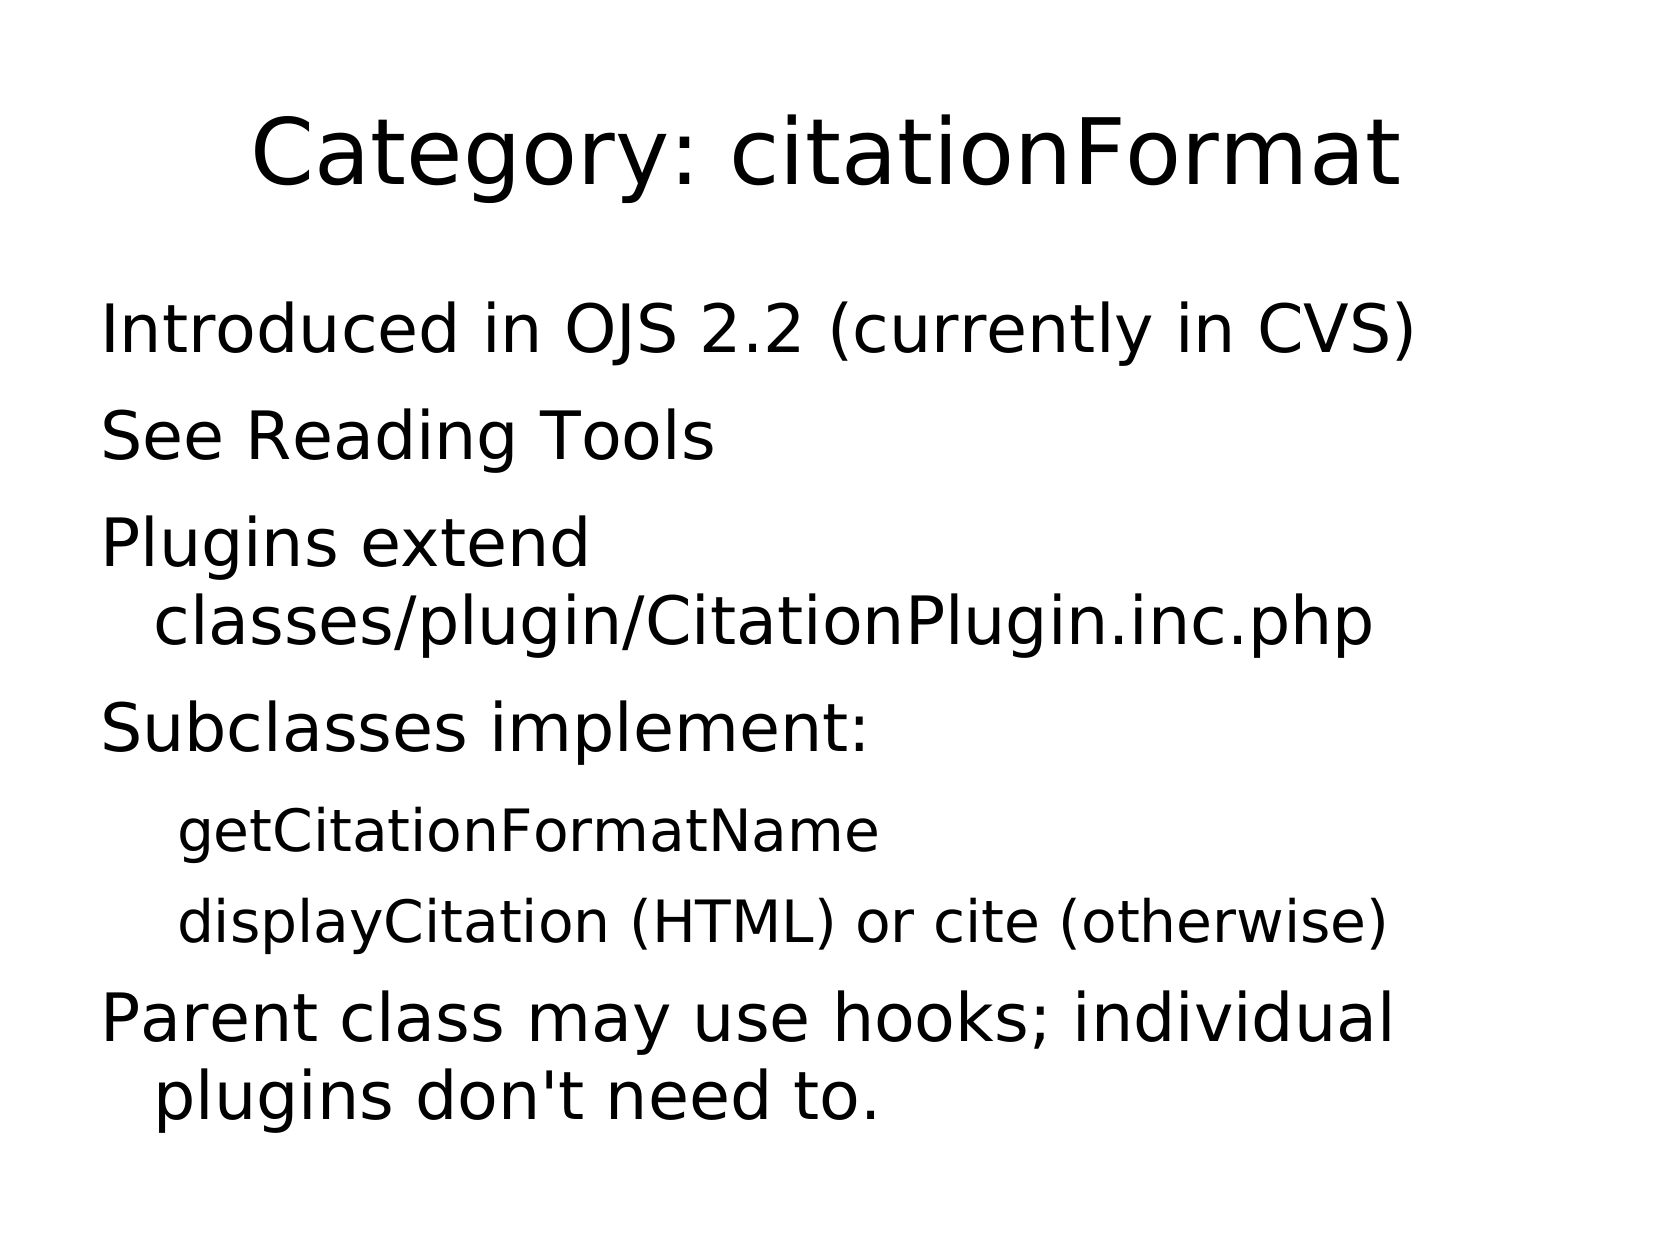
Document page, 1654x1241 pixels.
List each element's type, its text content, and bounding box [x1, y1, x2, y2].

list Introduced in OJS 2.2 (currently in CVS) See Reading Tools Plugins extend classes/plugin/CitationPlugin.inc.php Subclasses implement: getCitationFormatName displayCitation (HTML) or cite (otherwise) Parent class may use hooks; individual plugins don't need to. [82, 290, 1571, 1136]
title Category: citationFormat [82, 56, 1571, 250]
